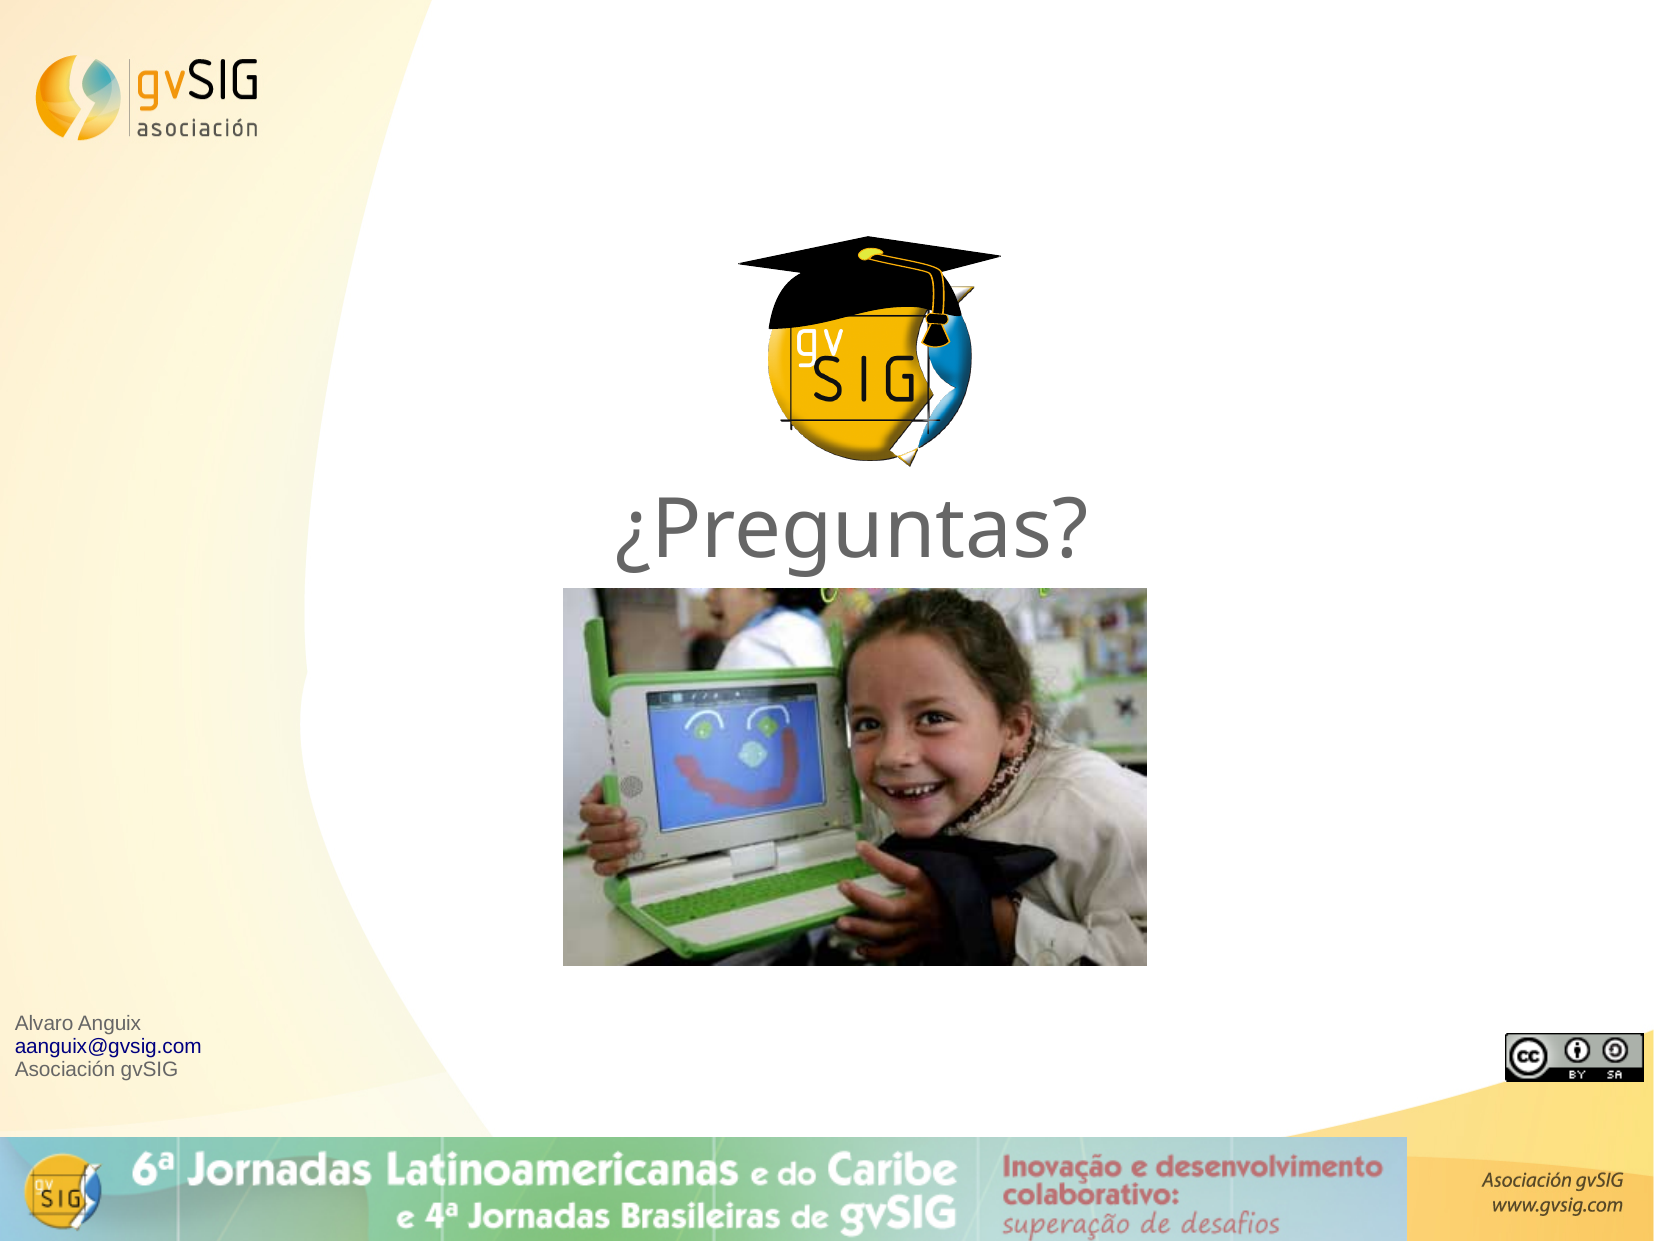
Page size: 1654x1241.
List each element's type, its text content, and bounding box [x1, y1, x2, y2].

text_box Alvaro Anguix aanguix@gvsig.com Asociación gvSIG [0, 1004, 355, 1090]
picture [0, 0, 1654, 1241]
text_box ¿Preguntas? [600, 461, 1114, 570]
